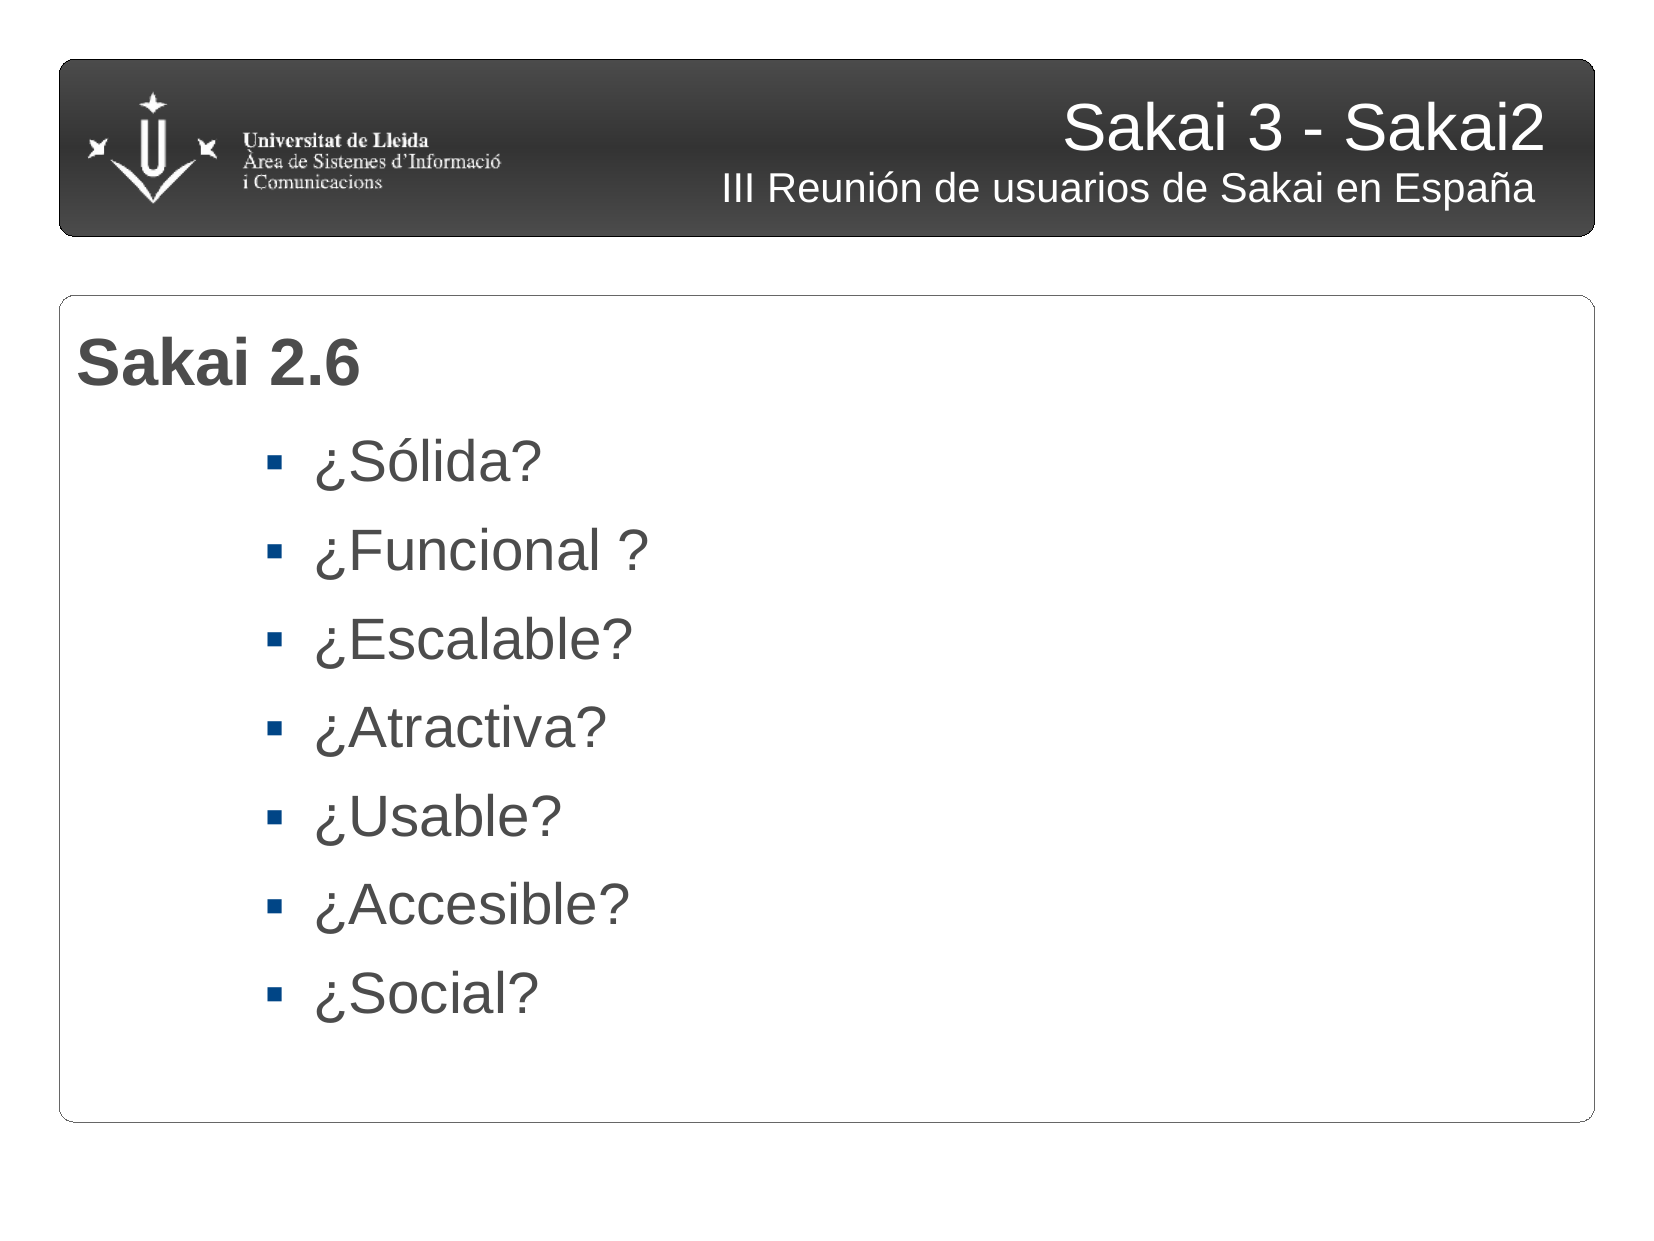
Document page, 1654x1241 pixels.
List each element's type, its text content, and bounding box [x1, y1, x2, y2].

title Sakai 3 - Sakai2 III Reunión de usuarios de Sakai en España [501, 76, 1548, 225]
picture [64, 75, 530, 225]
list Sakai 2.6 ¿Sólida? ¿Funcional ? ¿Escalable? ¿Atractiva? ¿Usable? ¿Accesible? ¿Social? [76, 324, 1565, 1172]
